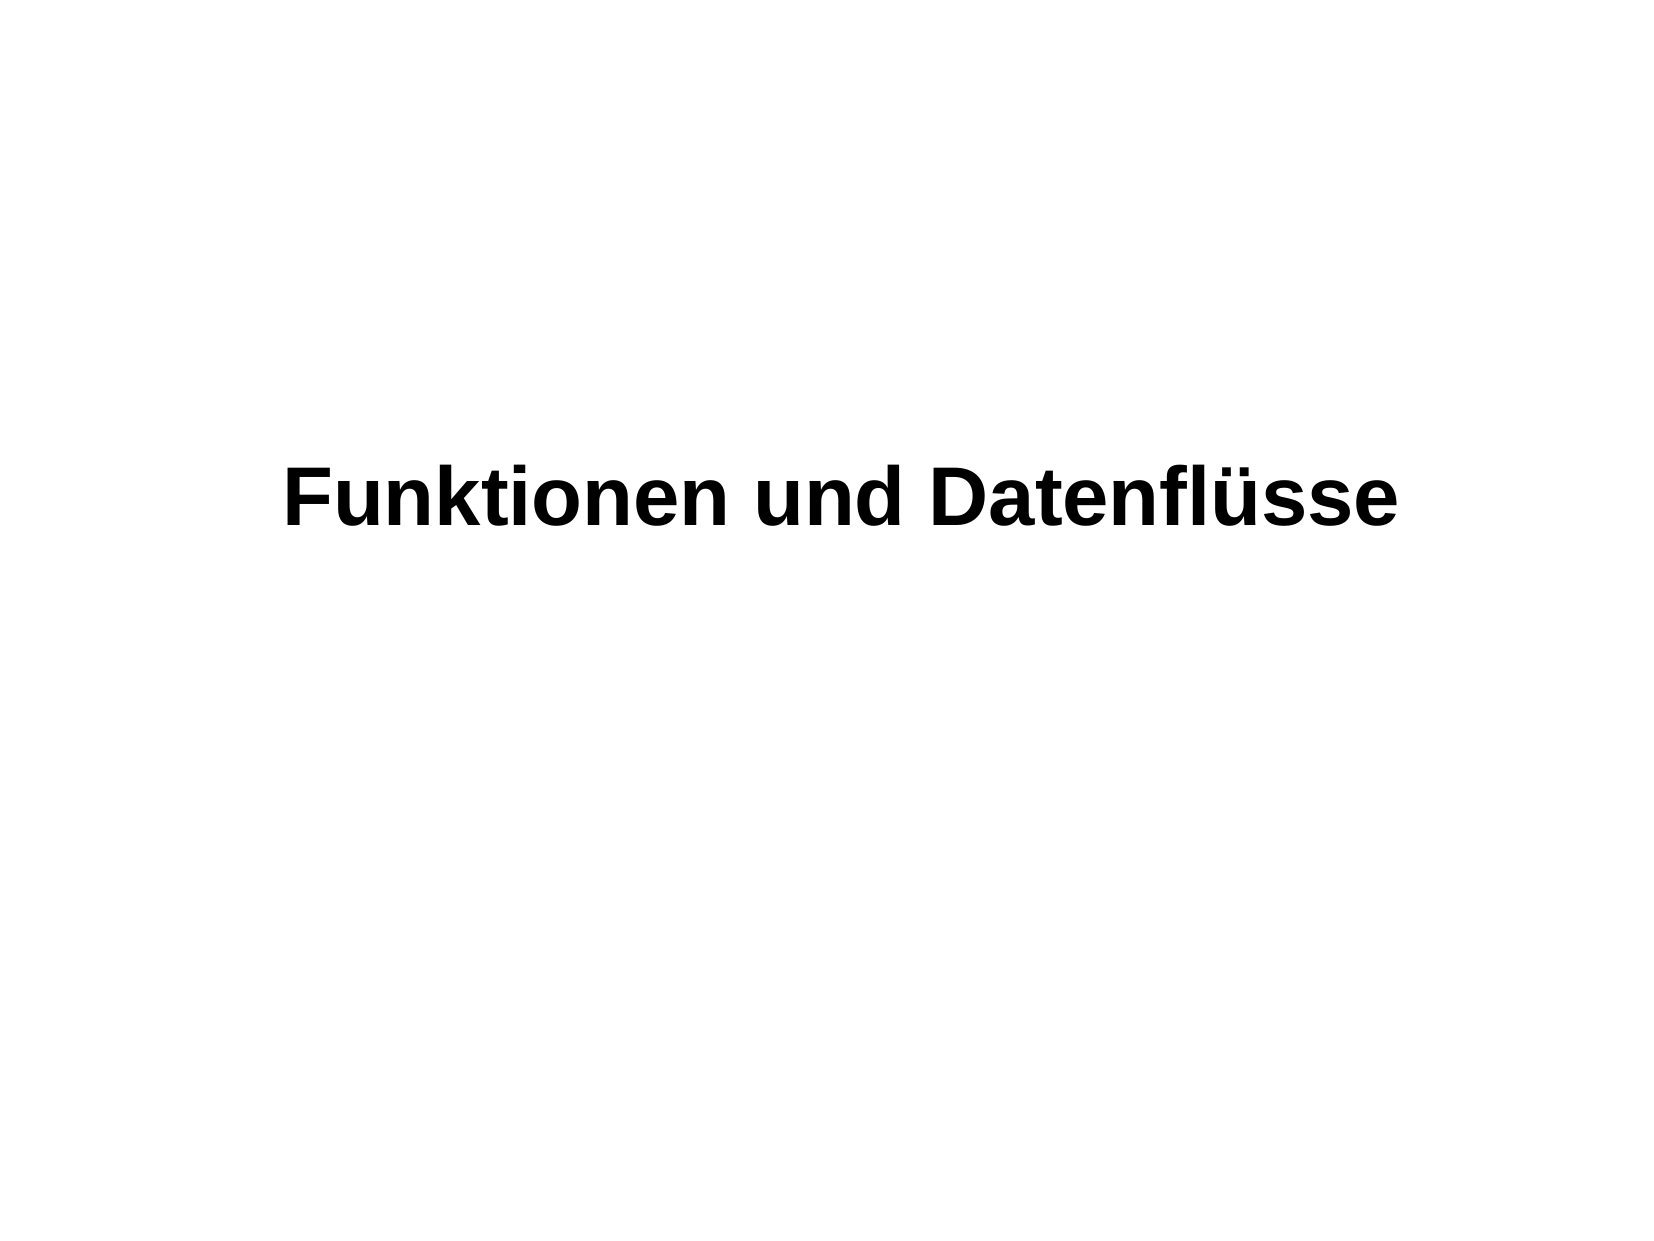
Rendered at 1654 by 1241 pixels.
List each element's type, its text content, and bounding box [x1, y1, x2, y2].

text_box Funktionen und Datenflüsse [118, 442, 1565, 551]
